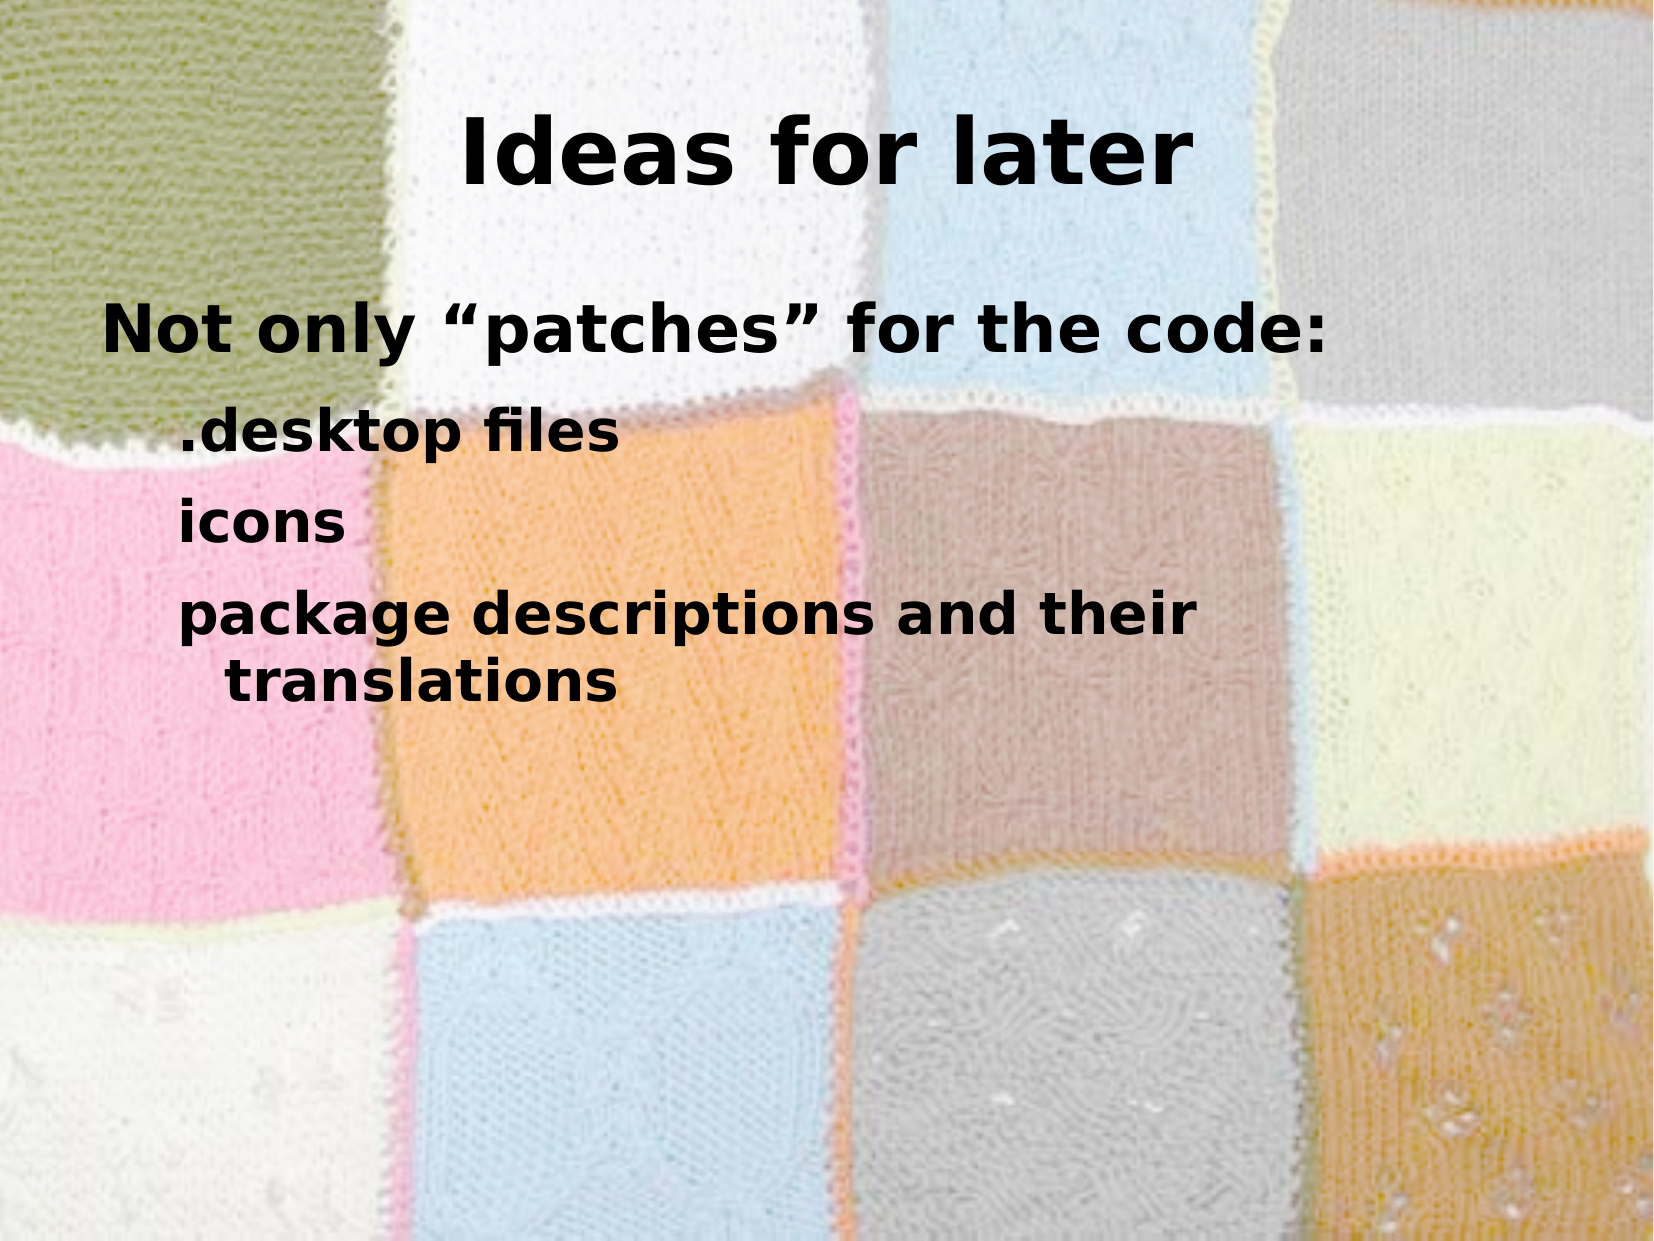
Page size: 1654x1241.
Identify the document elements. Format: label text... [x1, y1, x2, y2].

picture [0, 0, 1654, 1241]
list Not only “patches” for the code: .desktop files icons package descriptions and their translations [82, 290, 1571, 1094]
title Ideas for later [82, 56, 1571, 250]
